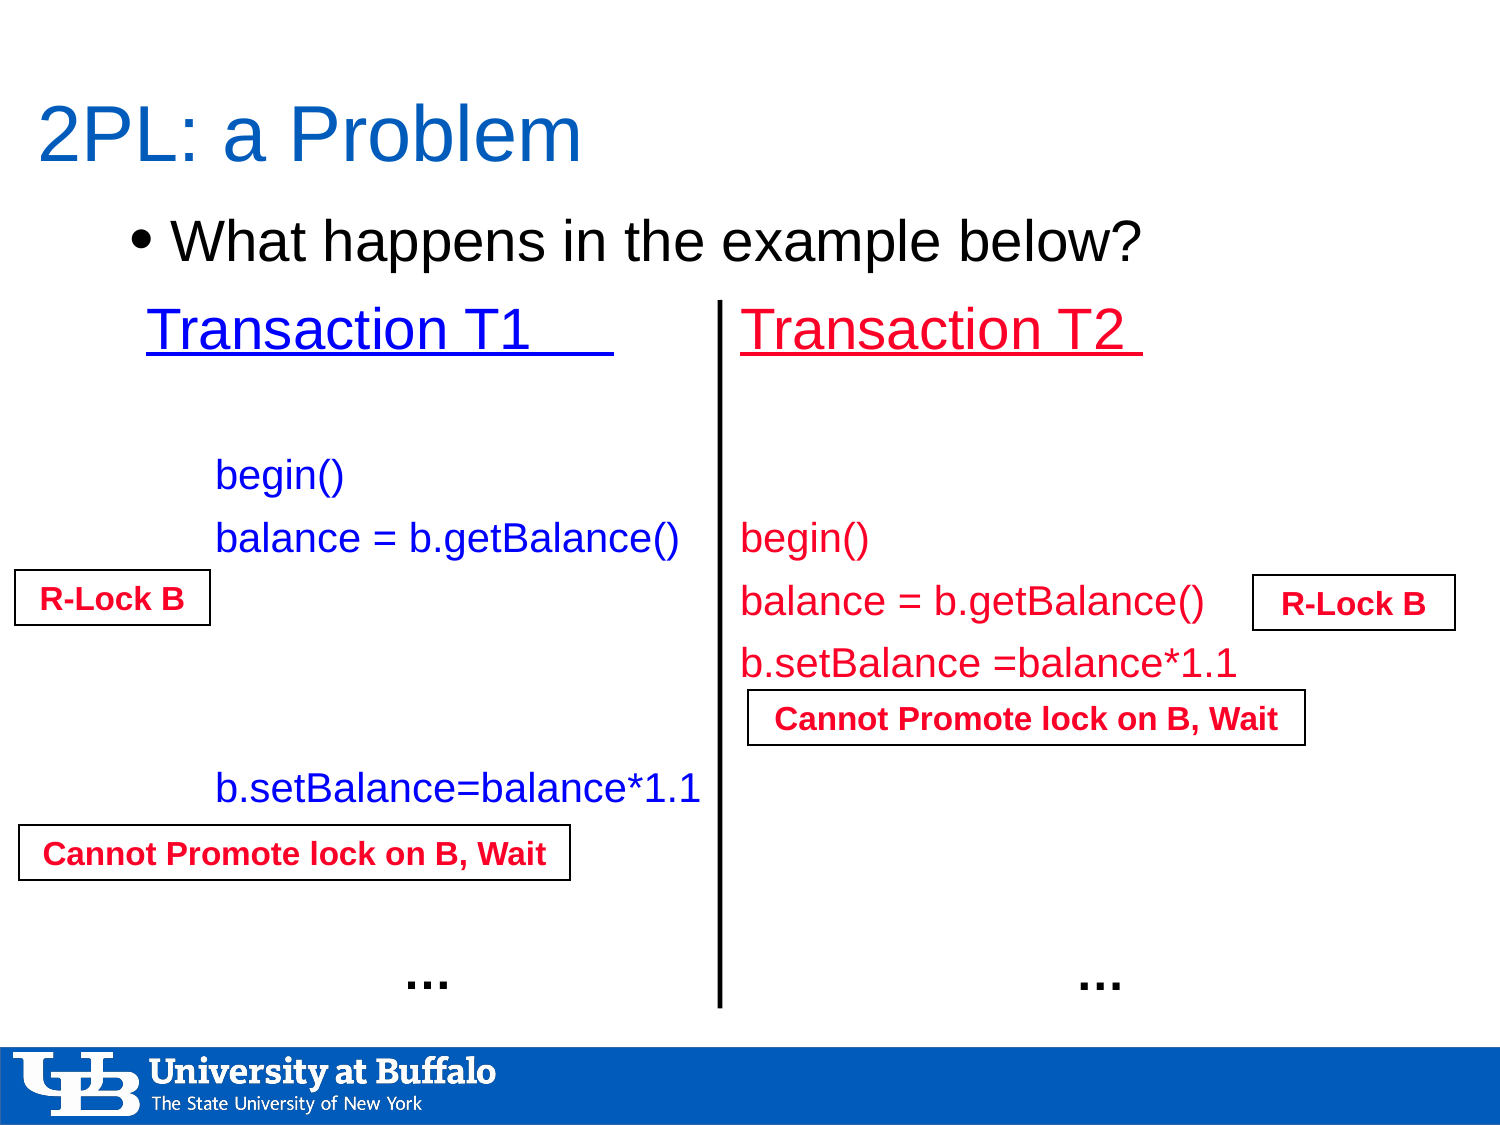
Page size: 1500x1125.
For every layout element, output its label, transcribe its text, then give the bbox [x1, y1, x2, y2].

list What happens in the example below? Transaction T1 Transaction T2 begin() balance = b.getBalance() begin() balance = b.getBalance() b.setBalance =balance*1.1 b.setBalance=balance*1.1 [114, 195, 1375, 1005]
title 2PL: a Problem [37, 40, 1388, 228]
text_box Cannot Promote lock on B, Wait [748, 689, 1305, 745]
picture [13, 1052, 496, 1116]
text_box … [387, 931, 461, 1007]
text_box … [1060, 933, 1134, 1009]
text_box R-Lock B [1252, 575, 1456, 630]
text_box R-Lock B [15, 569, 211, 625]
text_box Cannot Promote lock on B, Wait [19, 824, 571, 880]
